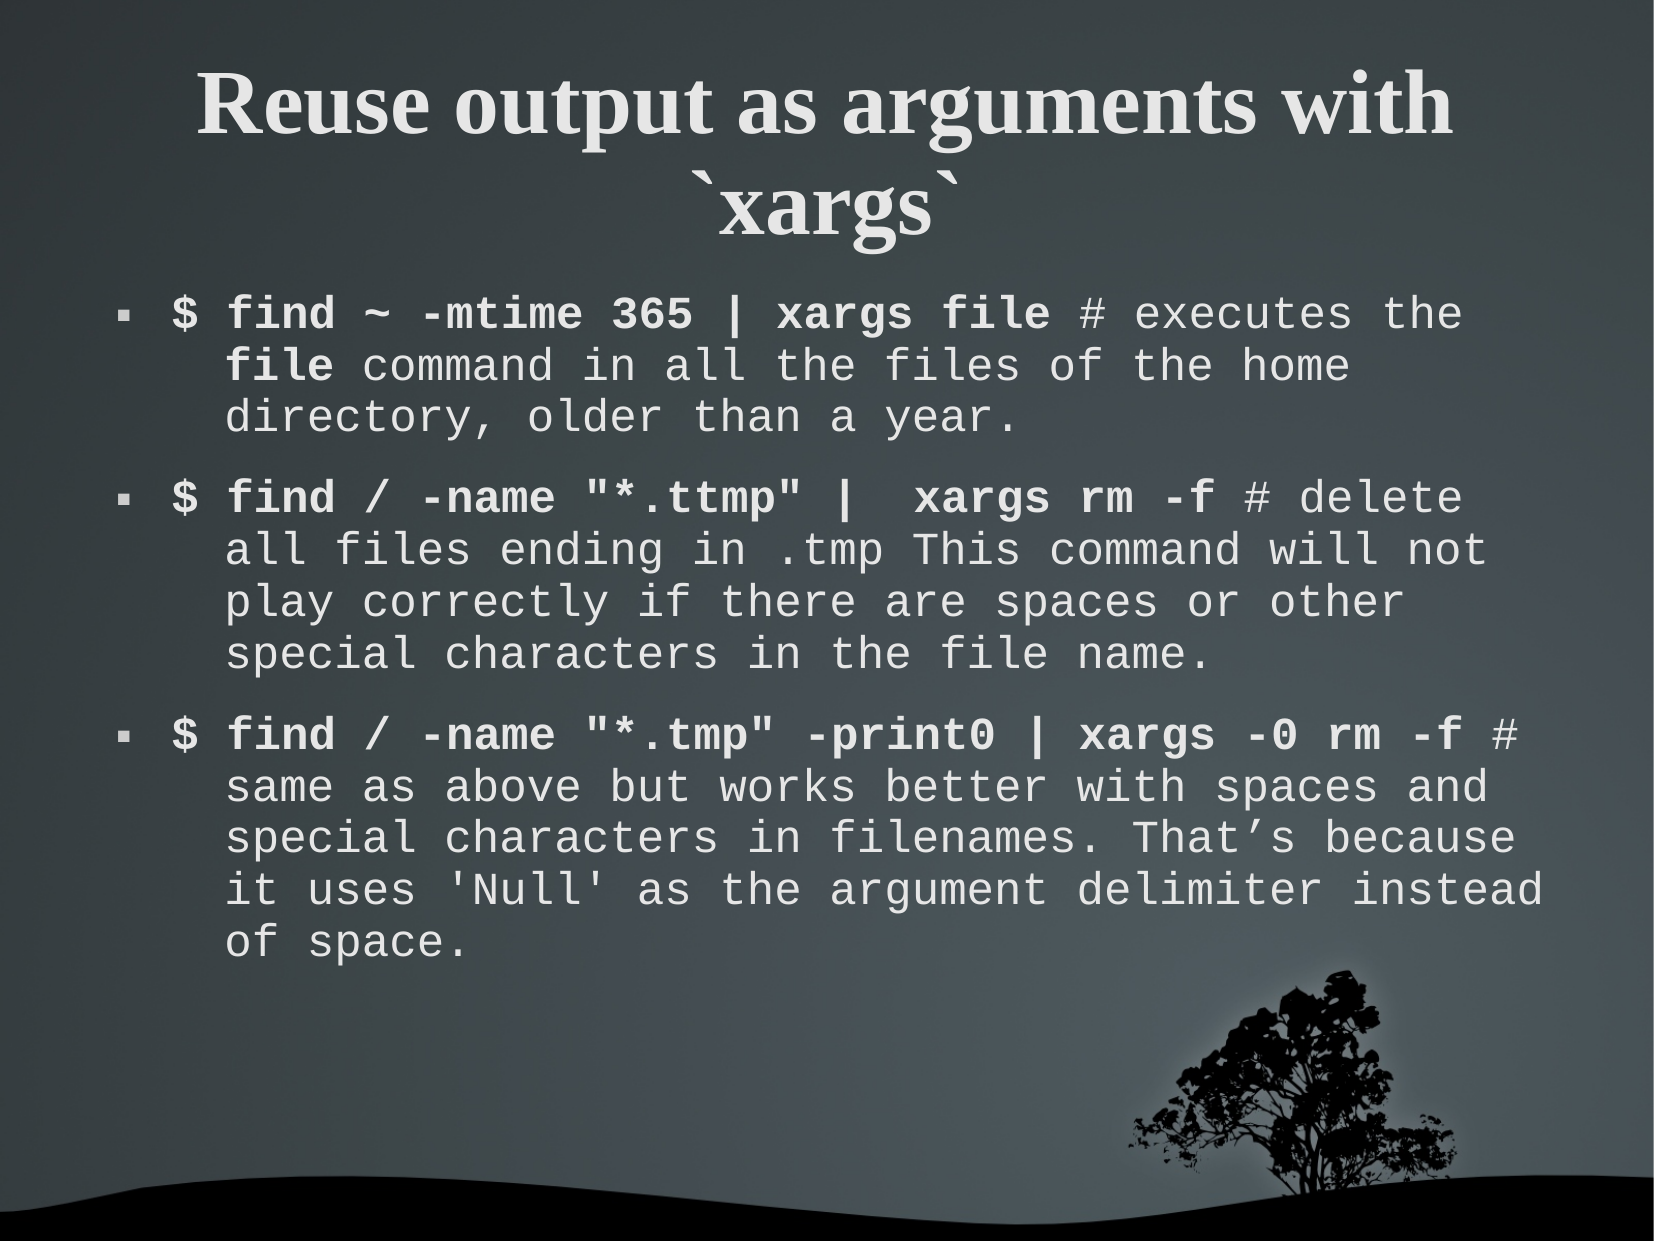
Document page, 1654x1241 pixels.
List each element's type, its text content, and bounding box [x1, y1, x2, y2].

title Reuse output as arguments with `xargs` [82, 49, 1571, 257]
list $ find ~ -mtime 365 | xargs file # executes the file command in all the files of the home directory, older than a year. $ find / -name "*.ttmp" | xargs rm -f # delete all files ending in .tmp This command will not play correctly if there are spaces or other special characters in the file name. $ find / -name "*.tmp" -print0 | xargs -0 rm -f # same as above but works better with spaces and special characters in filenames. That’s because it uses 'Null' as the argument delimiter instead of space. [82, 290, 1571, 1210]
picture [0, 0, 1654, 1241]
